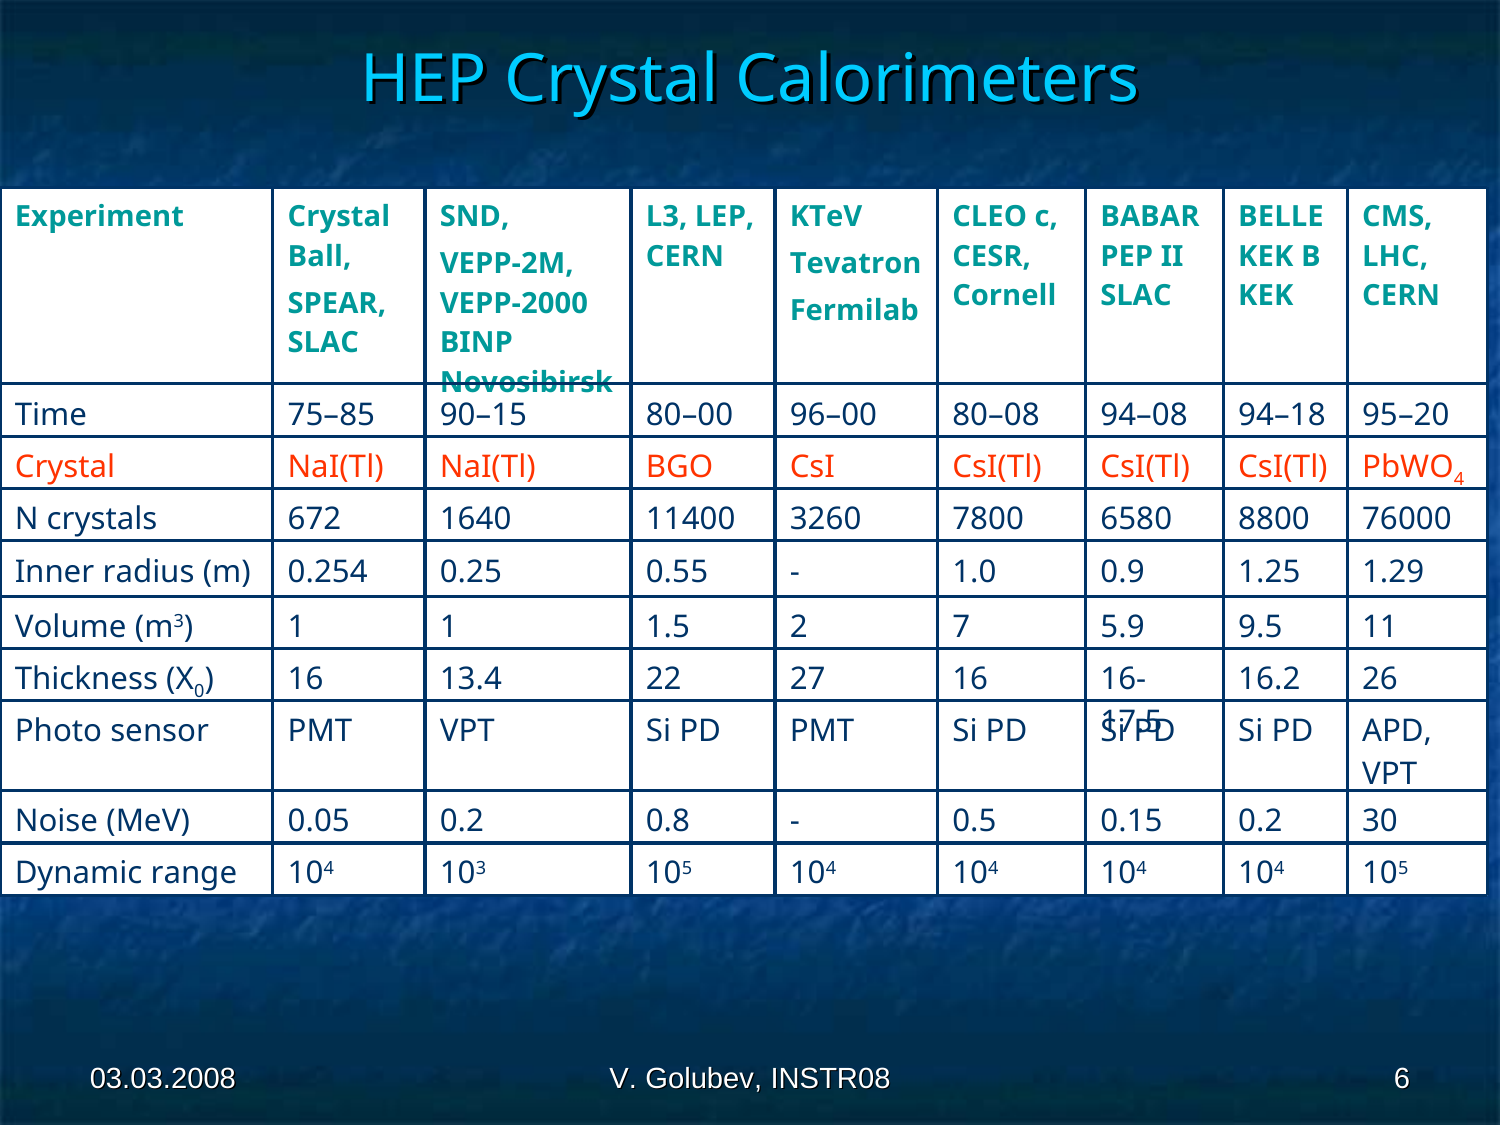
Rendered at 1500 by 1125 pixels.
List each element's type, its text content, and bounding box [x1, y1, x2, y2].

text_box 3260 [777, 490, 936, 539]
text_box BABAR PEP II SLAC [1087, 189, 1222, 382]
text_box 1 [427, 598, 629, 647]
text_box 6580 [1087, 490, 1222, 539]
text_box 9.5 [1225, 598, 1346, 647]
picture [135, 1071, 142, 1086]
picture [713, 1075, 718, 1086]
picture [1400, 1078, 1405, 1086]
text_box 30 [1349, 792, 1486, 841]
text_box 90–15 [427, 385, 629, 435]
text_box 0.05 [274, 792, 423, 841]
text_box Si PD [633, 702, 773, 789]
text_box 16-17.5 [1087, 650, 1222, 699]
text_box 27 [777, 650, 936, 699]
text_box 0.8 [633, 792, 773, 841]
text_box 94–08 [1087, 385, 1222, 435]
text_box CsI(Tl) [1087, 438, 1222, 487]
text_box 1.29 [1349, 542, 1486, 595]
text_box 0.254 [274, 542, 423, 595]
picture [673, 1075, 680, 1086]
text_box 80–08 [939, 385, 1084, 435]
text_box L3, LEP, CERN [633, 189, 773, 382]
text_box 672 [274, 490, 423, 539]
text_box 104 [274, 845, 423, 894]
text_box Si PD [1087, 702, 1222, 789]
text_box Experiment [2, 189, 271, 382]
text_box CLEO c, CESR, Cornell [939, 189, 1084, 382]
text_box 75–85 [274, 385, 423, 435]
text_box 16 [939, 650, 1084, 699]
picture [863, 1071, 870, 1086]
text_box 76000 [1349, 490, 1486, 539]
picture [225, 1079, 231, 1086]
text_box Photo sensor [2, 702, 271, 789]
text_box 26 [1349, 650, 1486, 699]
picture [208, 1071, 215, 1086]
text_box Inner radius (m) [2, 542, 271, 595]
text_box Si PD [939, 702, 1084, 789]
text_box 22 [633, 650, 773, 699]
text_box 104 [1225, 845, 1346, 894]
text_box 0.9 [1087, 542, 1222, 595]
text_box NaI(Tl) [427, 438, 629, 487]
picture [95, 1071, 101, 1086]
text_box PbWO4 [1349, 438, 1486, 487]
text_box PMT [274, 702, 423, 789]
text_box CsI(Tl) [1225, 438, 1346, 487]
text_box 8800 [1225, 490, 1346, 539]
text_box CsI(Tl) [939, 438, 1084, 487]
text_box 1640 [427, 490, 629, 539]
text_box 2 [777, 598, 936, 647]
text_box 16 [274, 650, 423, 699]
text_box 7 [939, 598, 1084, 647]
text_box 104 [939, 845, 1084, 894]
text_box 94–18 [1225, 385, 1346, 435]
text_box 104 [777, 845, 936, 894]
text_box CMS, LHC, CERN [1349, 189, 1486, 382]
text_box 0.55 [633, 542, 773, 595]
text_box 103 [427, 845, 629, 894]
text_box - [777, 792, 936, 841]
picture [192, 1071, 199, 1086]
text_box 105 [633, 845, 773, 894]
text_box 1.0 [939, 542, 1084, 595]
text_box 13.4 [427, 650, 629, 699]
text_box 0.15 [1087, 792, 1222, 841]
text_box - [777, 542, 936, 595]
text_box Time [2, 385, 271, 435]
text_box Thickness (X0) [2, 650, 271, 699]
text_box NaI(Tl) [274, 438, 423, 487]
text_box N crystals [2, 490, 271, 539]
text_box 0.2 [1225, 792, 1346, 841]
text_box Dynamic range [2, 845, 271, 894]
text_box KTeV Tevatron Fermilab [777, 189, 936, 382]
text_box 95–20 [1349, 385, 1486, 435]
text_box 0.25 [427, 542, 629, 595]
text_box 0.5 [939, 792, 1084, 841]
text_box BELLE KEK B KEK [1225, 189, 1346, 382]
text_box CsI [777, 438, 936, 487]
picture [0, 0, 1500, 1125]
title HEP Crystal Calorimeters [75, 24, 1426, 126]
text_box 1.5 [633, 598, 773, 647]
text_box 1 [274, 598, 423, 647]
text_box PMT [777, 702, 936, 789]
text_box VPT [427, 702, 629, 789]
text_box 11400 [633, 490, 773, 539]
picture [843, 1071, 852, 1078]
text_box 80–00 [633, 385, 773, 435]
text_box BGO [633, 438, 773, 487]
text_box 0.2 [427, 792, 629, 841]
text_box Volume (m3) [2, 598, 271, 647]
text_box Crystal Ball, SPEAR, SLAC [274, 189, 423, 382]
text_box SND, VEPP-2M, VEPP-2000 BINP Novosibirsk [427, 189, 629, 382]
text_box 104 [1087, 845, 1222, 894]
text_box APD, VPT [1349, 702, 1486, 789]
text_box Si PD [1225, 702, 1346, 789]
text_box 7800 [939, 490, 1084, 539]
text_box 96–00 [777, 385, 936, 435]
text_box 11 [1349, 598, 1486, 647]
text_box 1.25 [1225, 542, 1346, 595]
text_box Crystal [2, 438, 271, 487]
picture [784, 1074, 789, 1083]
text_box 16.2 [1225, 650, 1346, 699]
text_box 5.9 [1087, 598, 1222, 647]
text_box 105 [1349, 845, 1486, 894]
text_box Noise (MeV) [2, 792, 271, 841]
